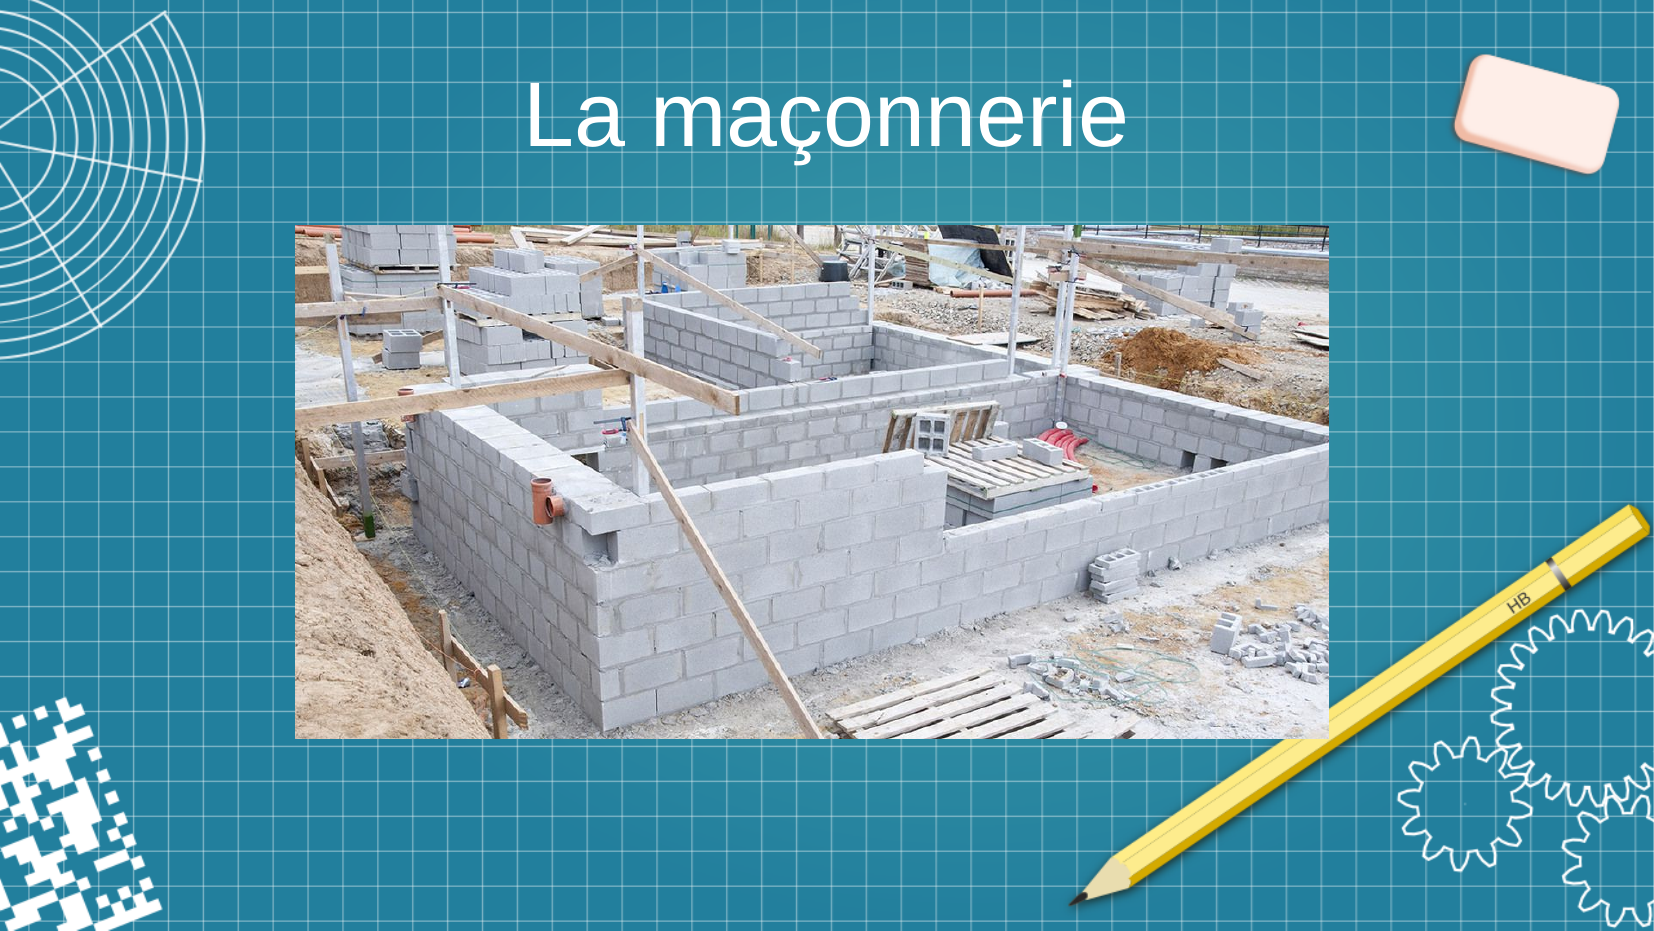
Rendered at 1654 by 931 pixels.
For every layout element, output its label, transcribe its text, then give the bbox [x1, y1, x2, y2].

picture [0, 0, 1654, 931]
title La maçonnerie [82, 37, 1571, 193]
